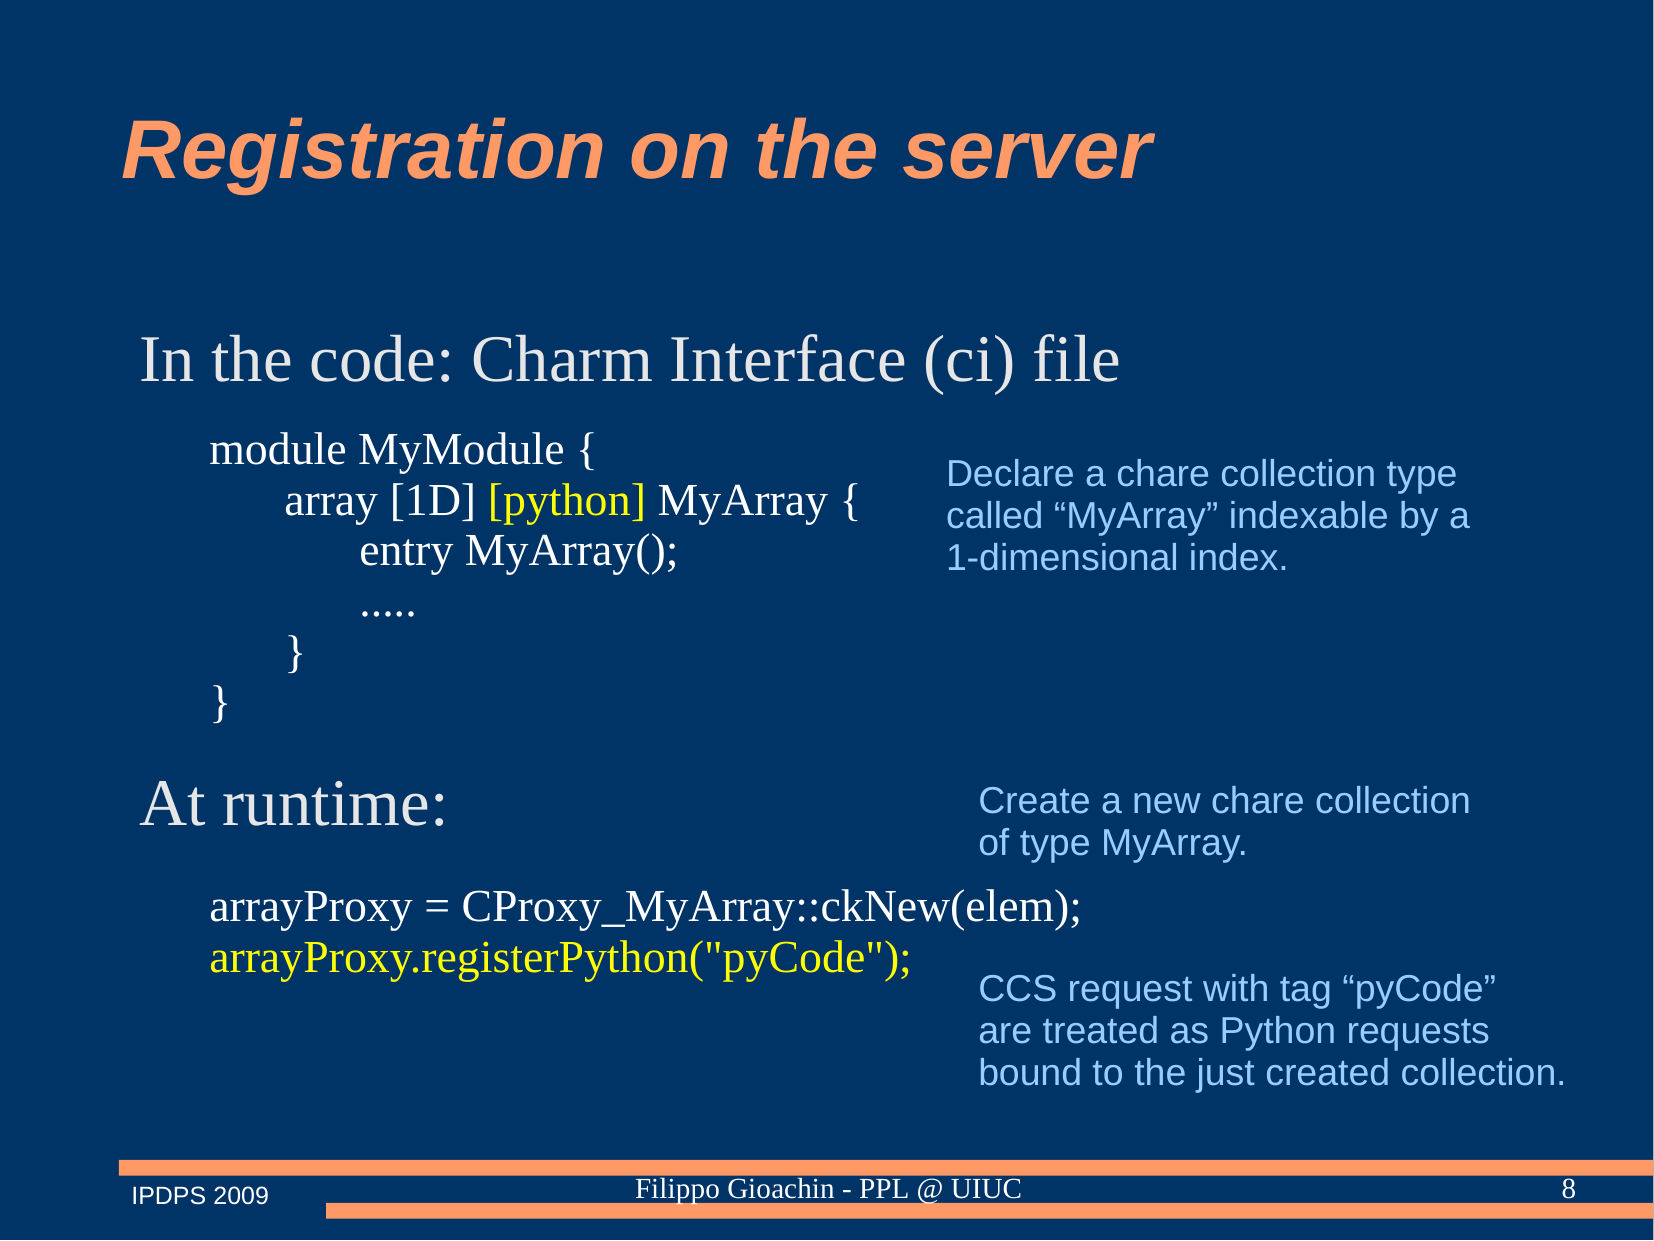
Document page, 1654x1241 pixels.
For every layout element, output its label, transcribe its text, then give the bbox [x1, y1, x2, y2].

text_box arrayProxy = CProxy_MyArray::ckNew(elem); arrayProxy.registerPython("pyCode"); [194, 873, 1099, 990]
text_box CCS request with tag “pyCode” are treated as Python requests bound to the just created collection. [963, 959, 1583, 1101]
title Registration on the server [121, 53, 1534, 247]
text_box module MyModule { array [1D] [python] MyArray { entry MyArray(); ..... } } [194, 416, 877, 736]
list In the code: Charm Interface (ci) file At runtime: [121, 322, 1561, 1118]
text_box Declare a chare collection type called “MyArray” indexable by a 1-dimensional index. [931, 444, 1483, 586]
text_box Create a new chare collection of type MyArray. [963, 771, 1486, 871]
